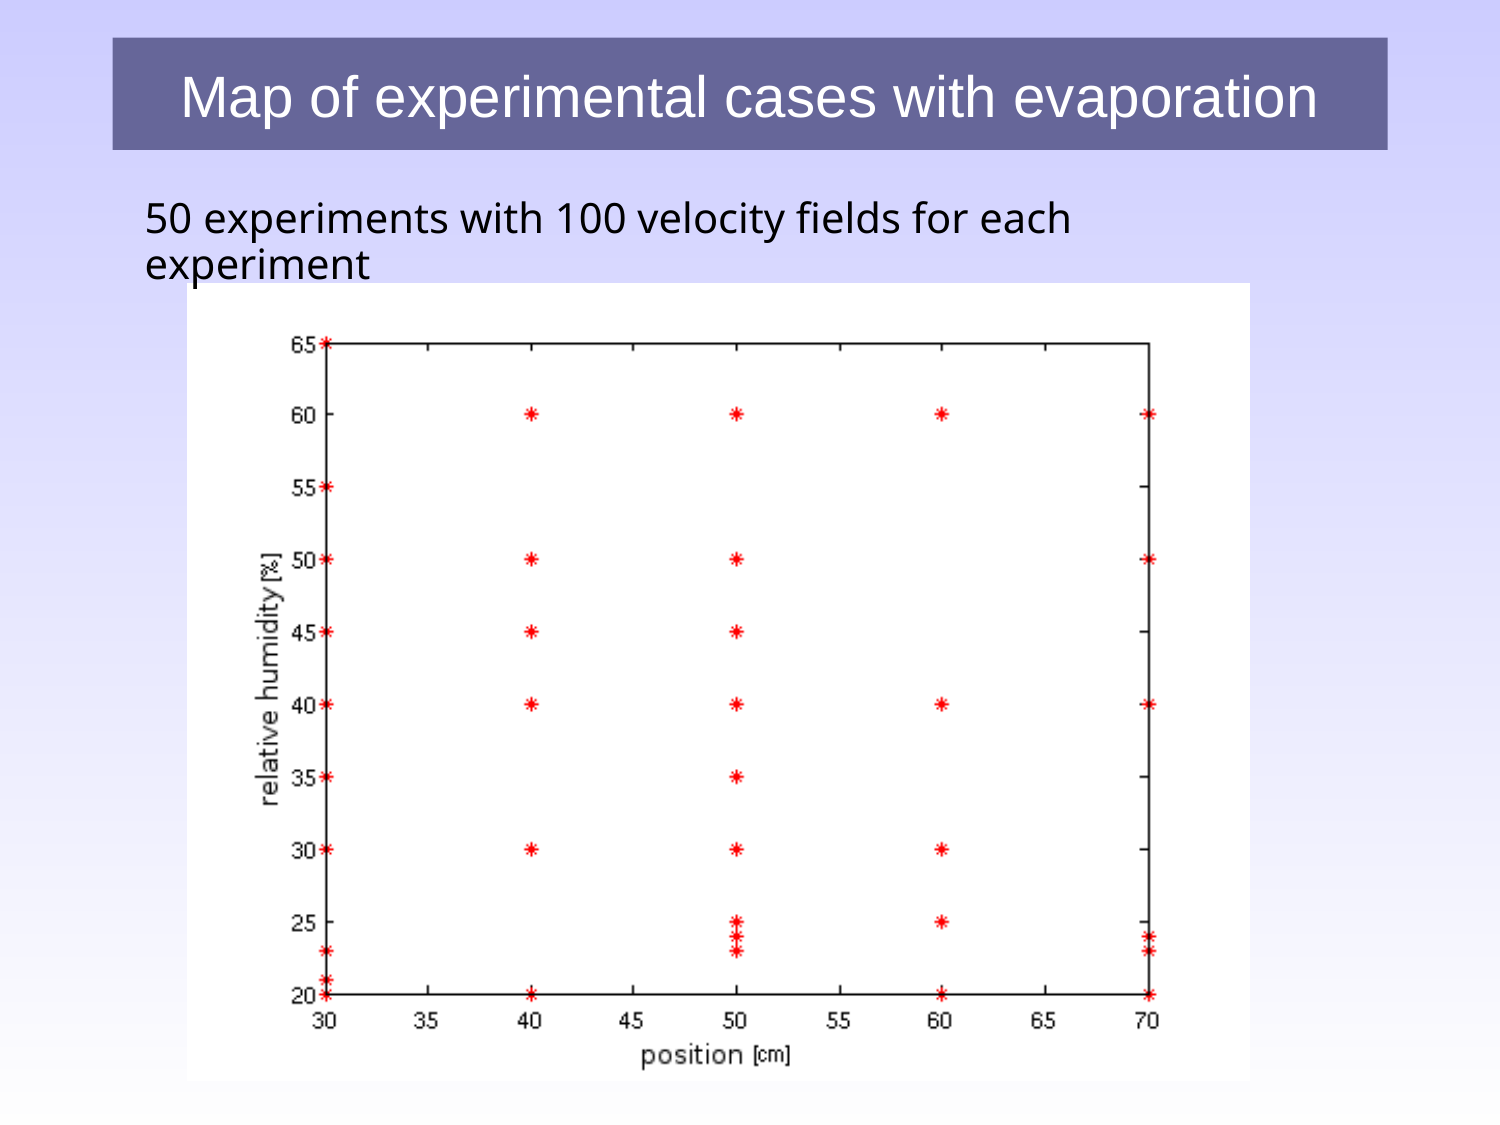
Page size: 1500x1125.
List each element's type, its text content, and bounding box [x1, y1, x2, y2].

picture [187, 283, 1250, 1081]
text_box Map of experimental cases with evaporation [112, 37, 1388, 150]
text_box 50 experiments with 100 velocity fields for each experiment [129, 188, 1312, 251]
